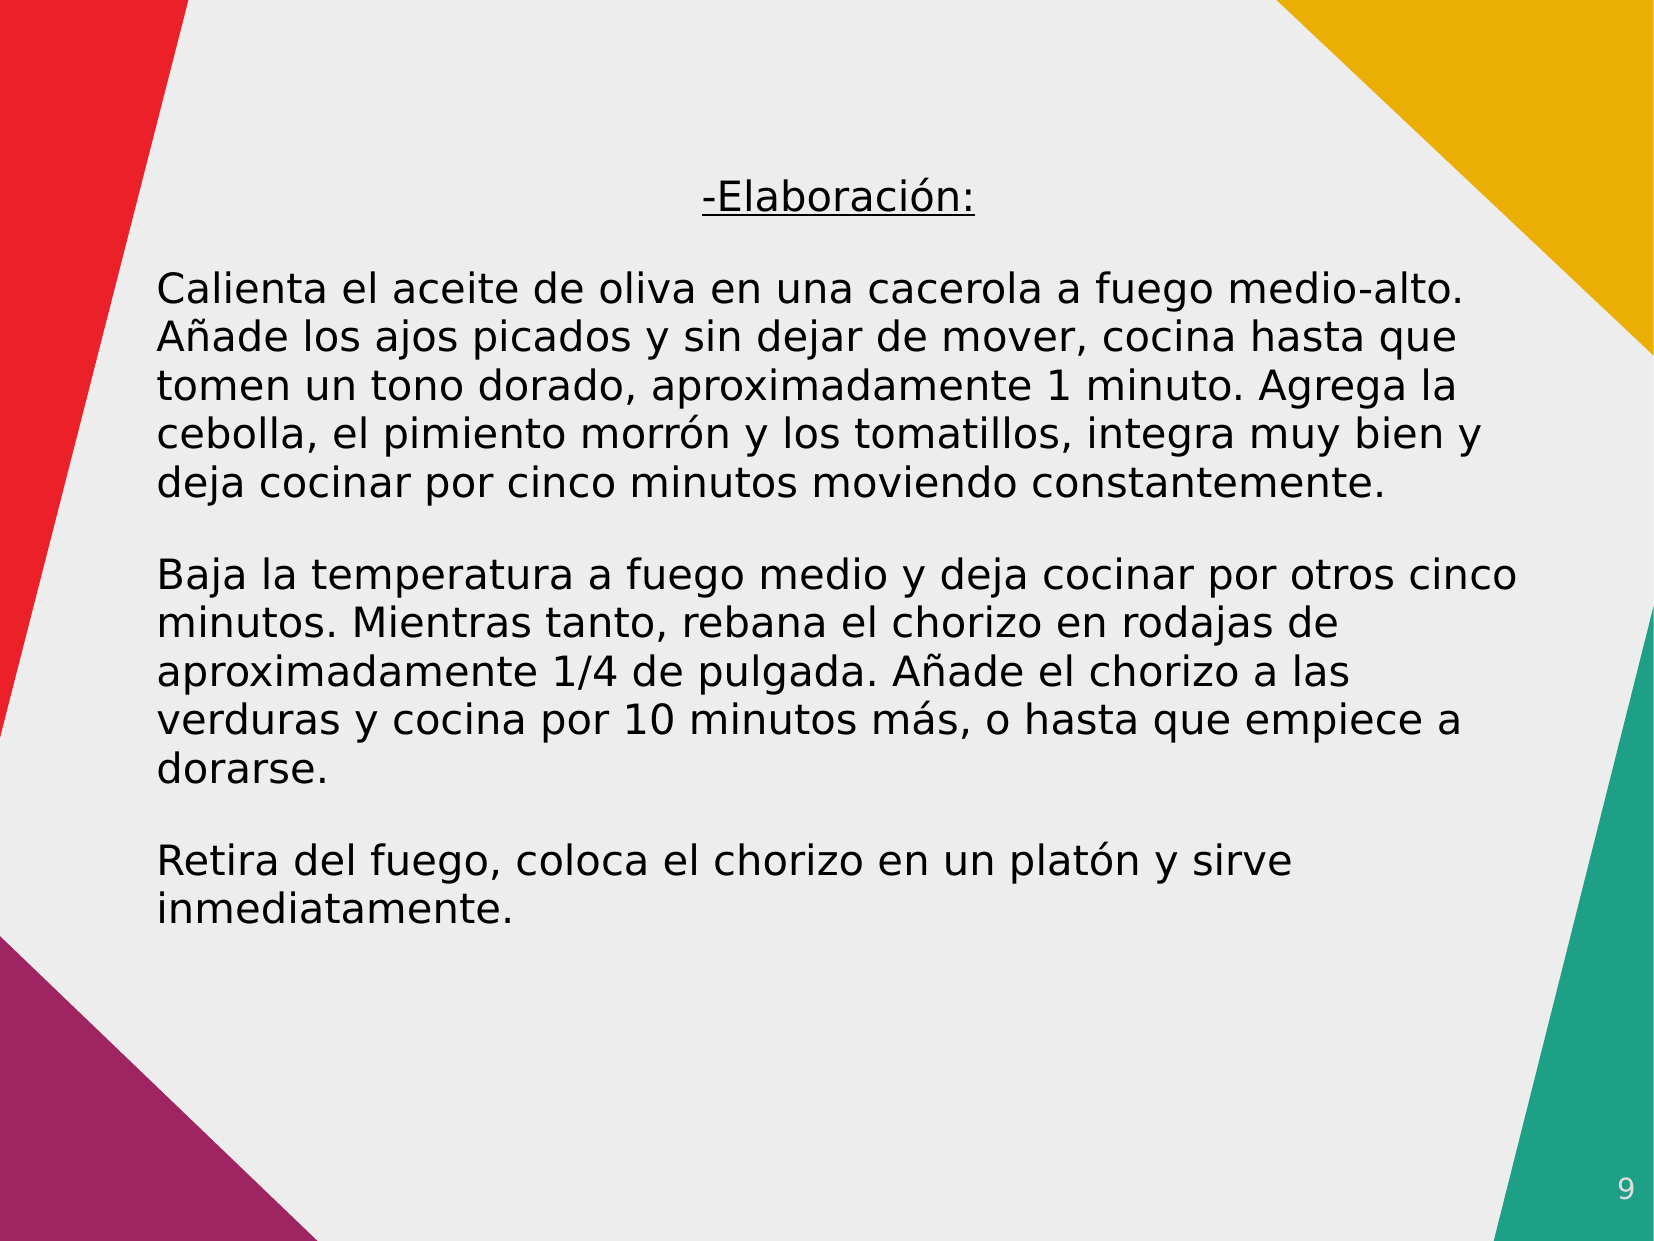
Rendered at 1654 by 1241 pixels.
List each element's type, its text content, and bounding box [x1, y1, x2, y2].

text_box -Elaboración: Calienta el aceite de oliva en una cacerola a fuego medio-alto. Añade los ajos picados y sin dejar de mover, cocina hasta que tomen un tono dorado, aproximadamente 1 minuto. Agrega la cebolla, el pimiento morrón y los tomatillos, integra muy bien y deja cocinar por cinco minutos moviendo constantemente. Baja la temperatura a fuego medio y deja cocinar por otros cinco minutos. Mientras tanto, rebana el chorizo en rodajas de aproximadamente 1/4 de pulgada. Añade el chorizo a las verduras y cocina por 10 minutos más, o hasta que empiece a dorarse. Retira del fuego, coloca el chorizo en un platón y sirve inmediatamente. [141, 165, 1536, 942]
